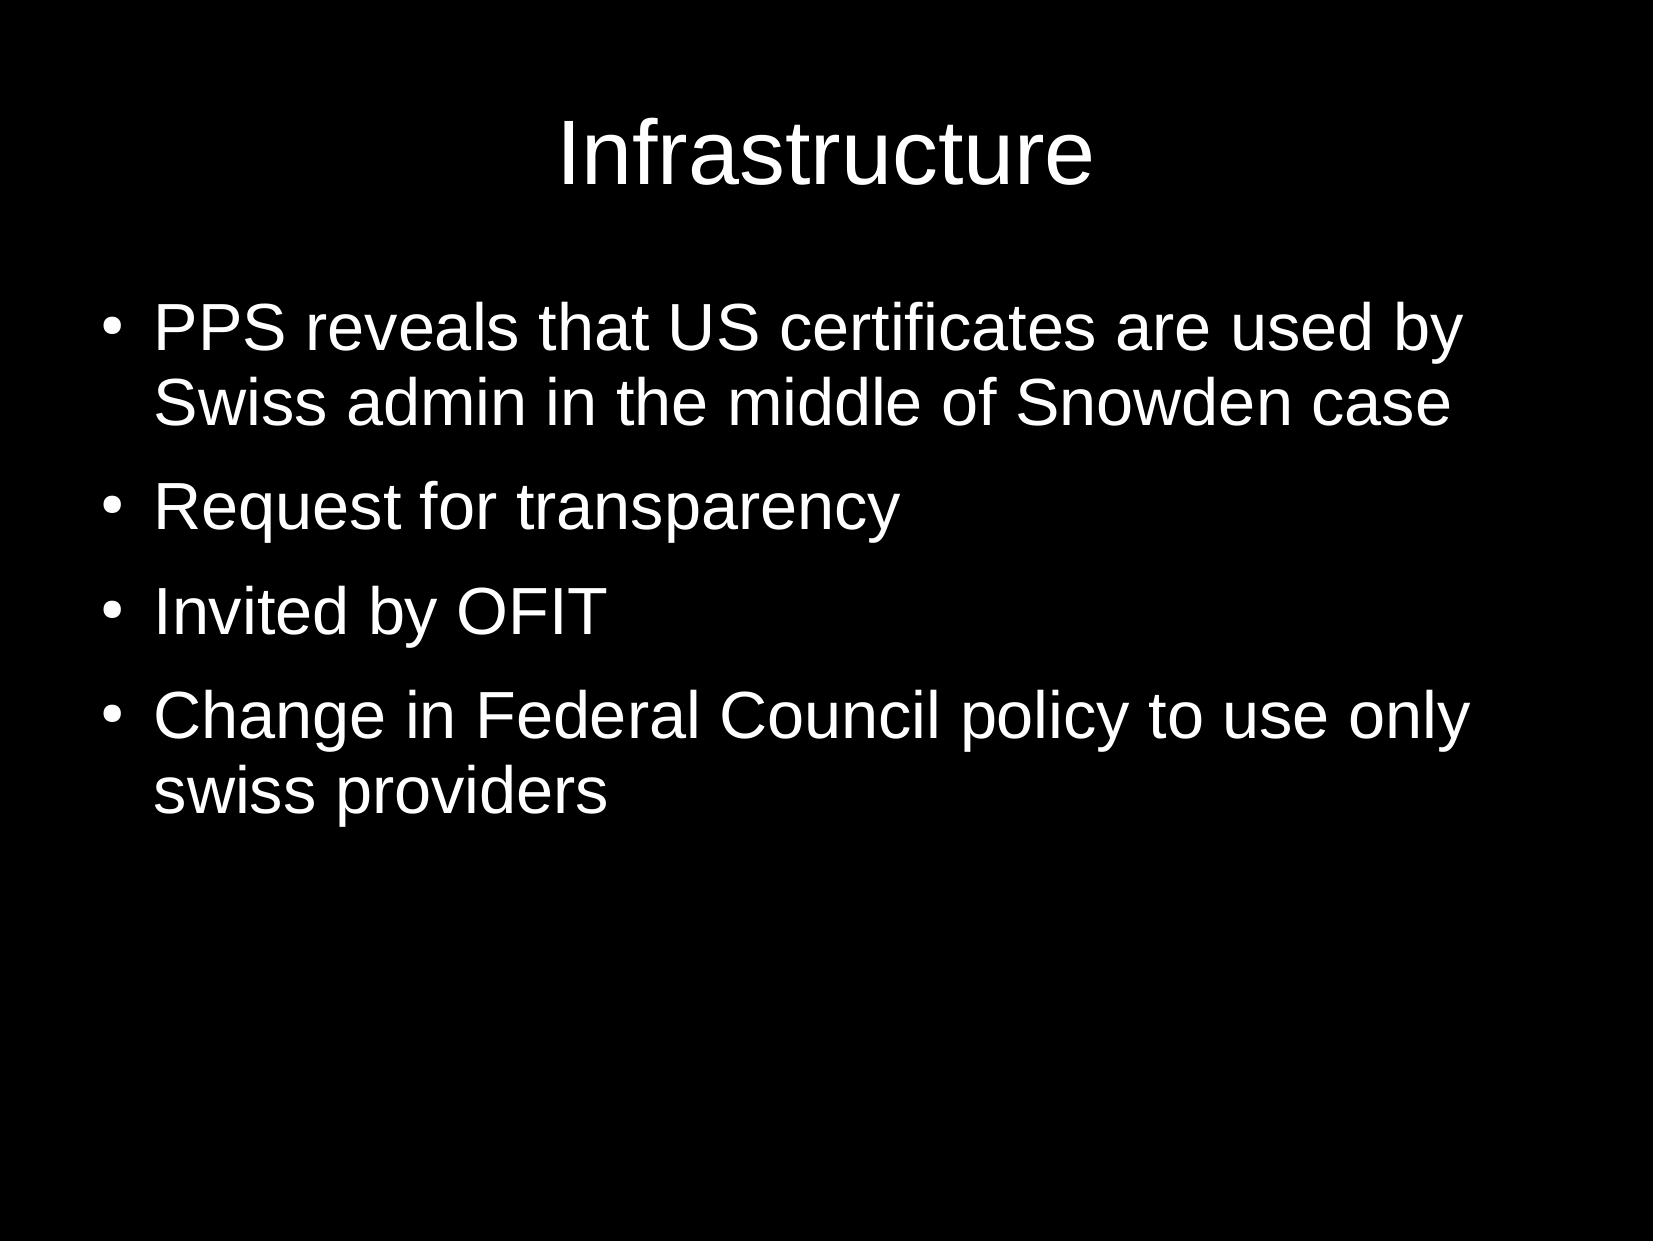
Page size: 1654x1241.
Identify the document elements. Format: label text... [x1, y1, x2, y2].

title Infrastructure [82, 49, 1571, 257]
list PPS reveals that US certificates are used by Swiss admin in the middle of Snowden case Request for transparency Invited by OFIT Change in Federal Council policy to use only swiss providers [82, 290, 1571, 1010]
